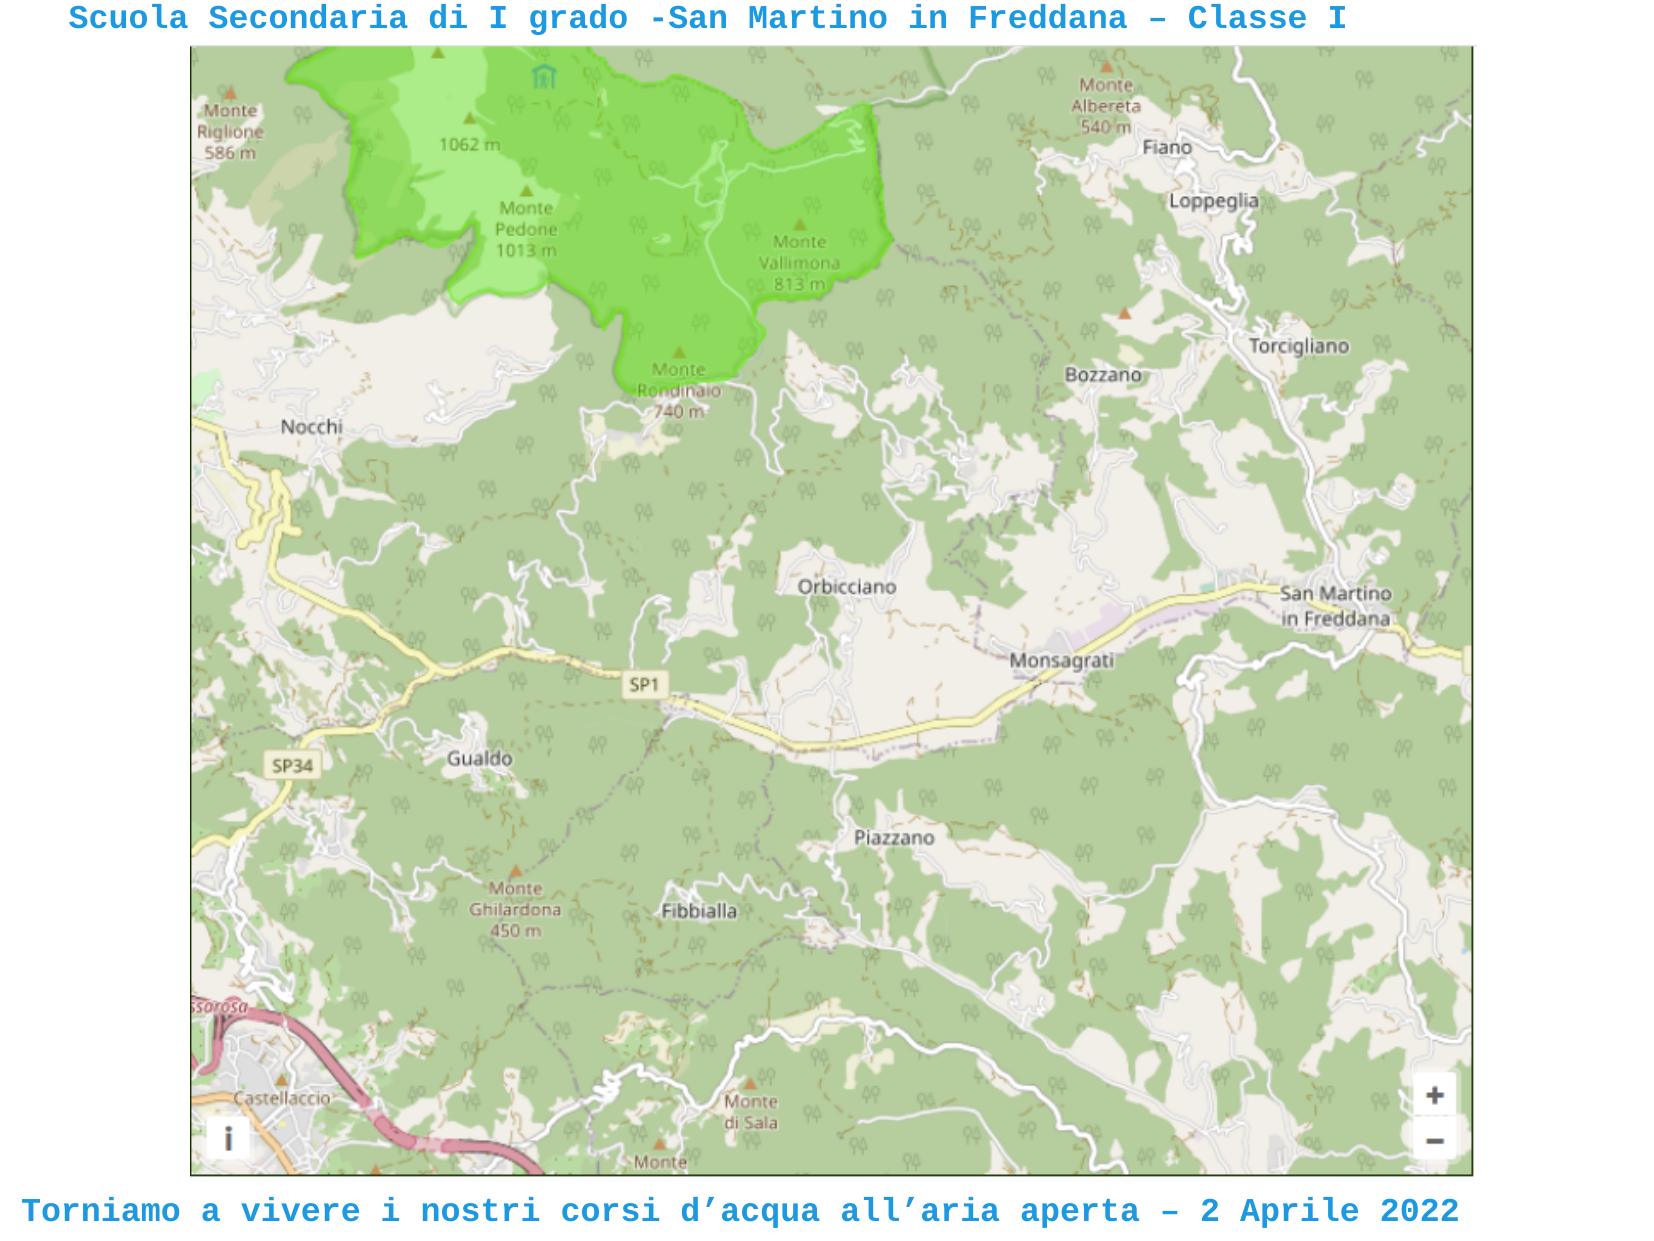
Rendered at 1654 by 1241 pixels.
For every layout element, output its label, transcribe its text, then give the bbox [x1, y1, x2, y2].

text_box Torniamo a vivere i nostri corsi d’acqua all’aria aperta – 2 Aprile 2022 [5, 1179, 1477, 1241]
text_box Scuola Secondaria di I grado -San Martino in Freddana – Classe I [5, 3, 1412, 37]
picture [190, 45, 1477, 1179]
